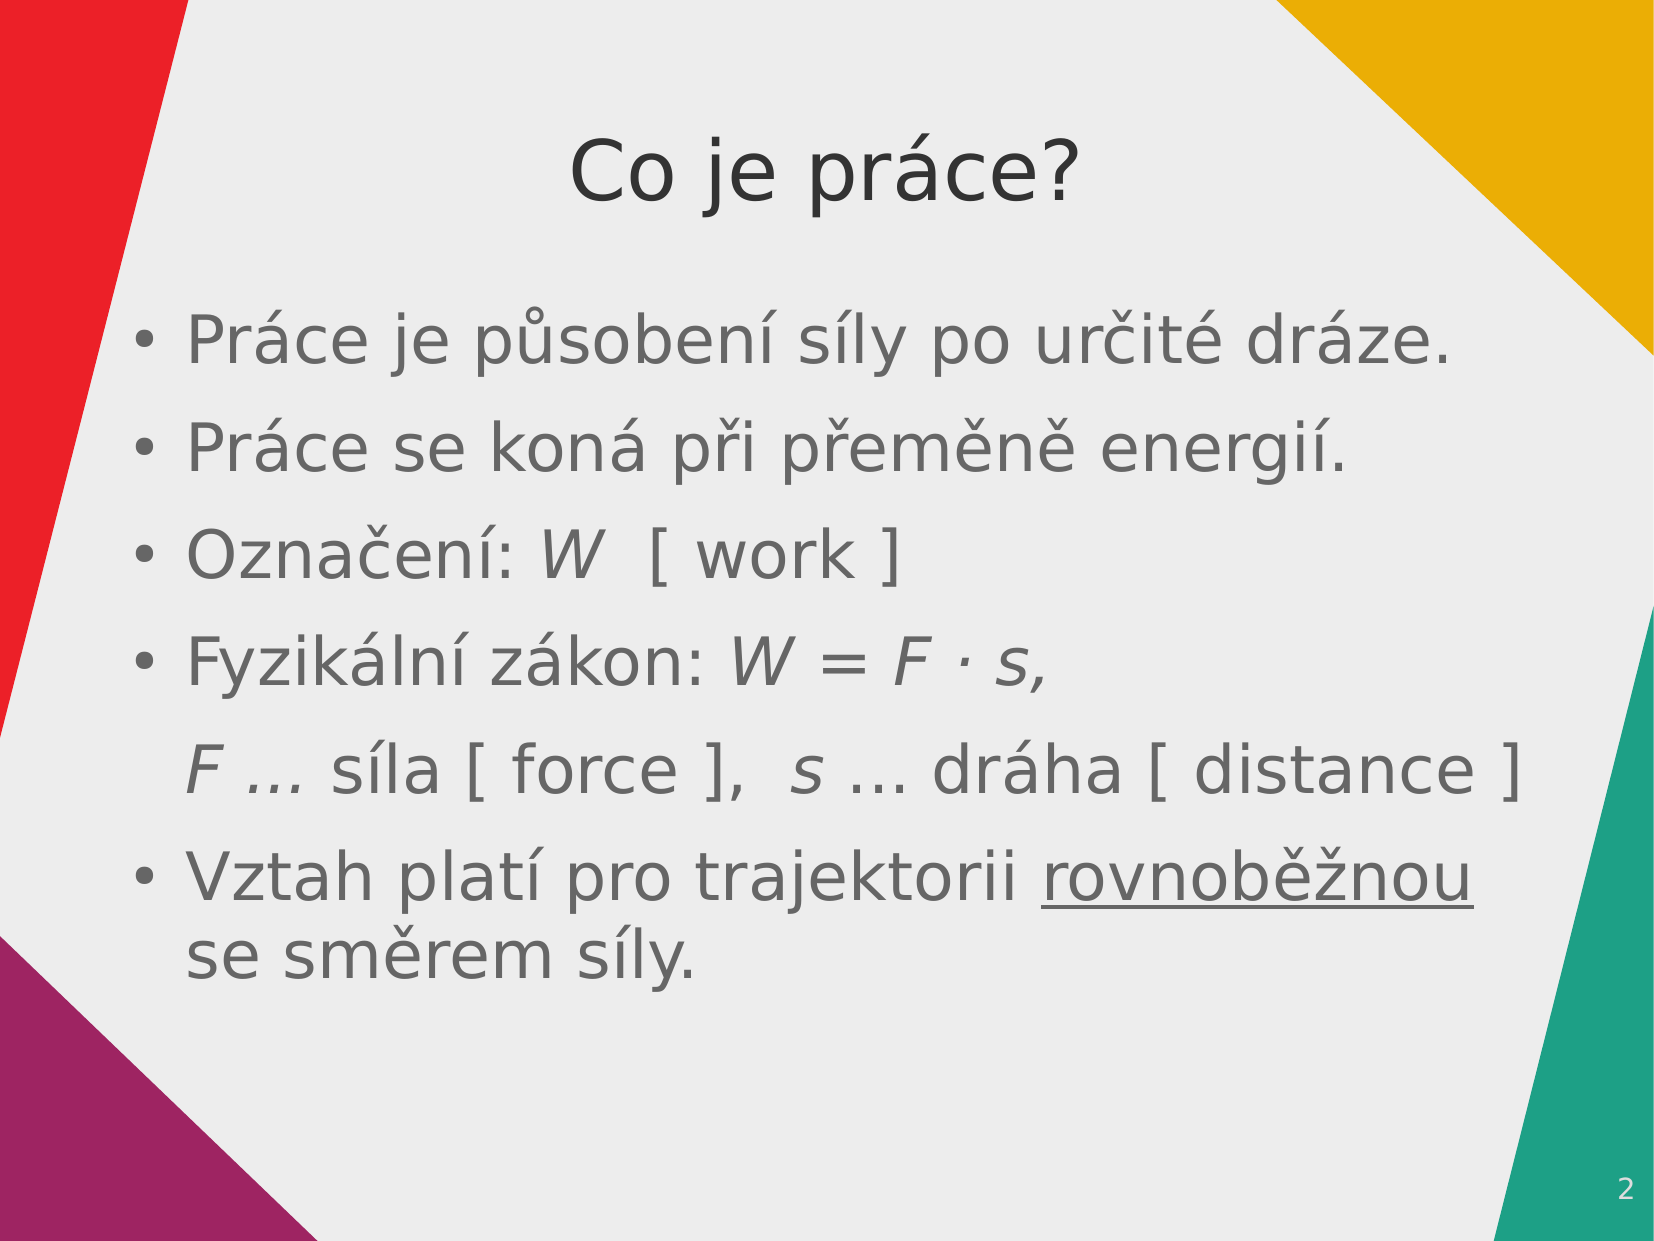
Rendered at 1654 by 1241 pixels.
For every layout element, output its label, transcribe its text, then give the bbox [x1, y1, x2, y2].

list Práce je působení síly po určité dráze. Práce se koná při přeměně energií. Označení: W [ work ] Fyzikální zákon: W = F · s, F ... síla [ force ], s ... dráha [ distance ] Vztah platí pro trajektorii rovnoběžnou se směrem síly. [114, 302, 1539, 1033]
title Co je práce? [114, 73, 1539, 271]
